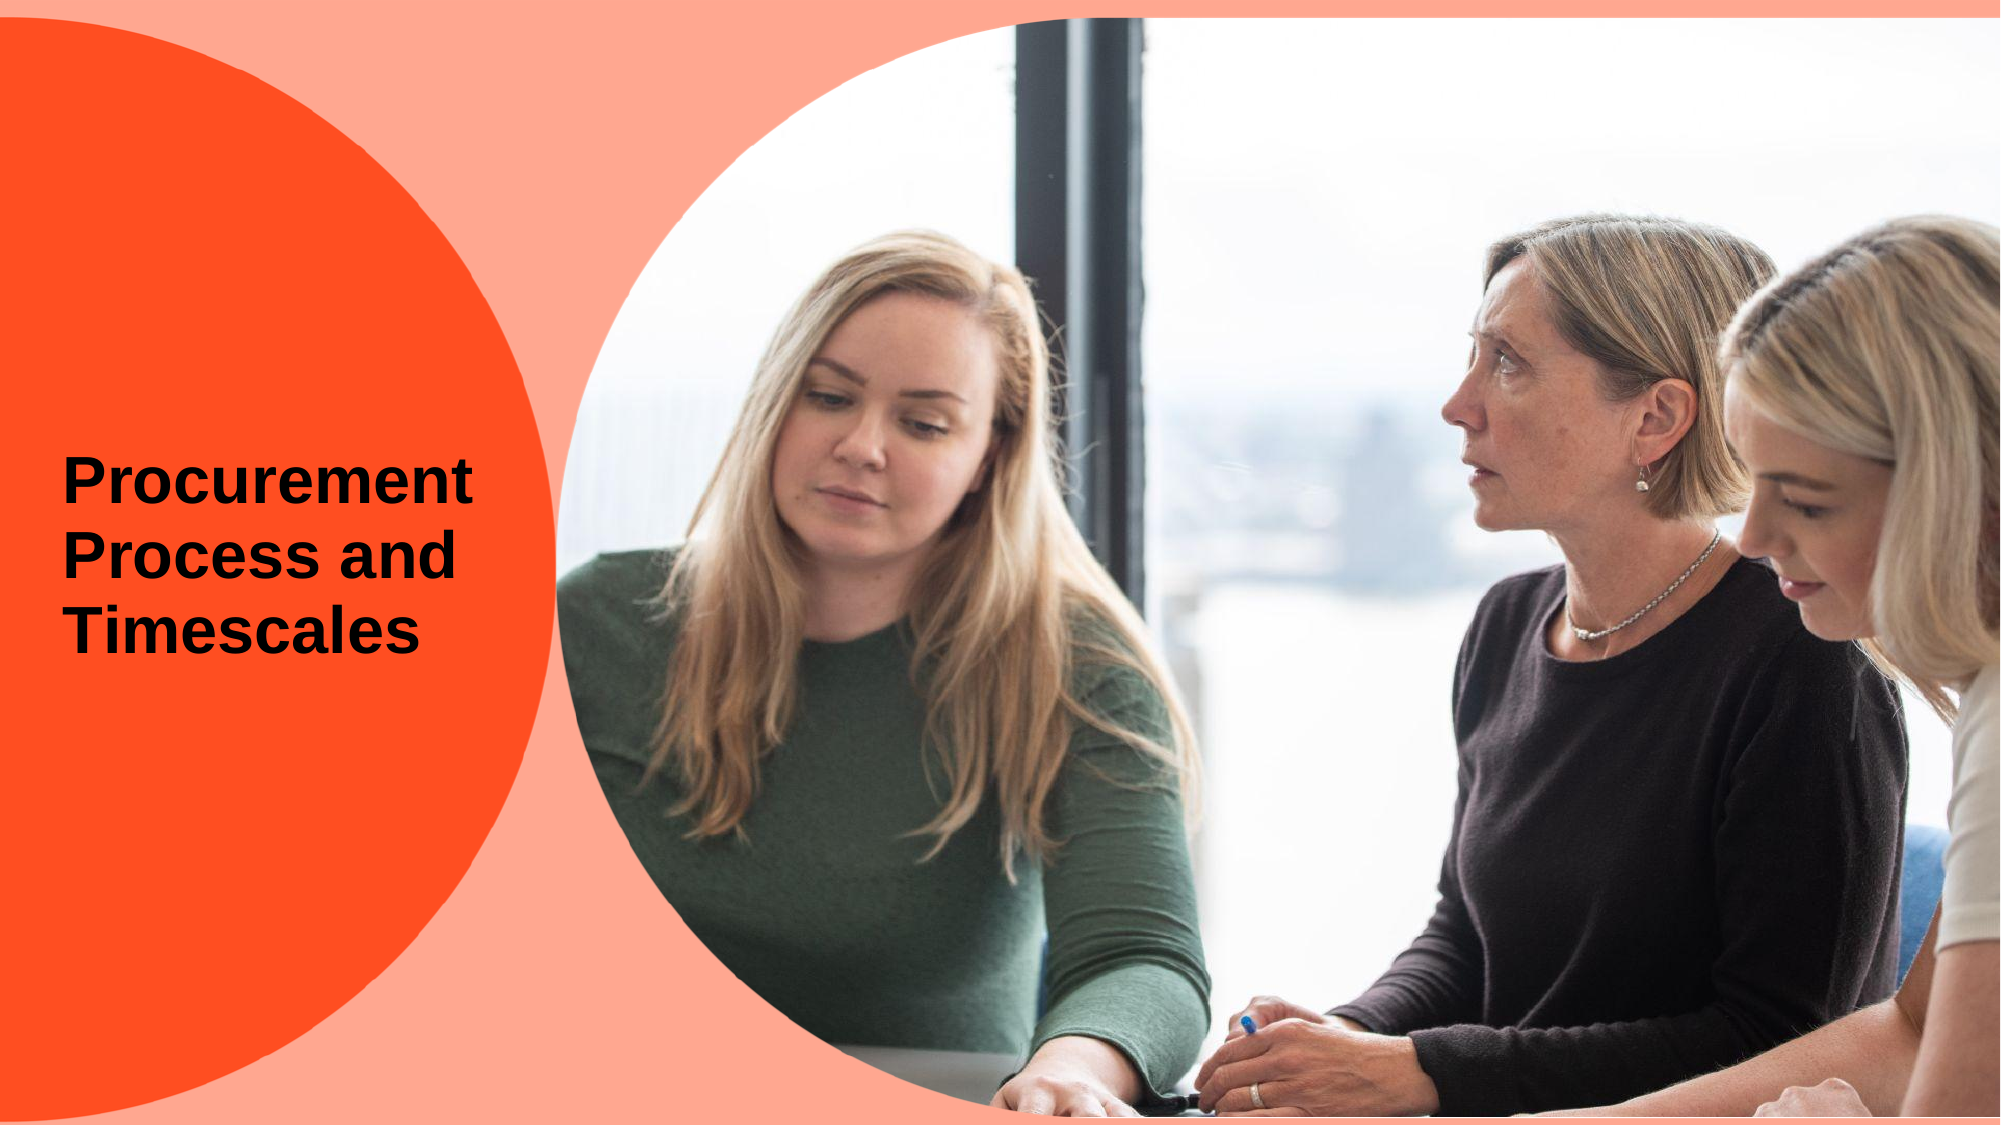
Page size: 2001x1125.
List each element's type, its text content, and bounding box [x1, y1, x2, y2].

text_box Procurement Process and Timescales [42, 405, 532, 706]
